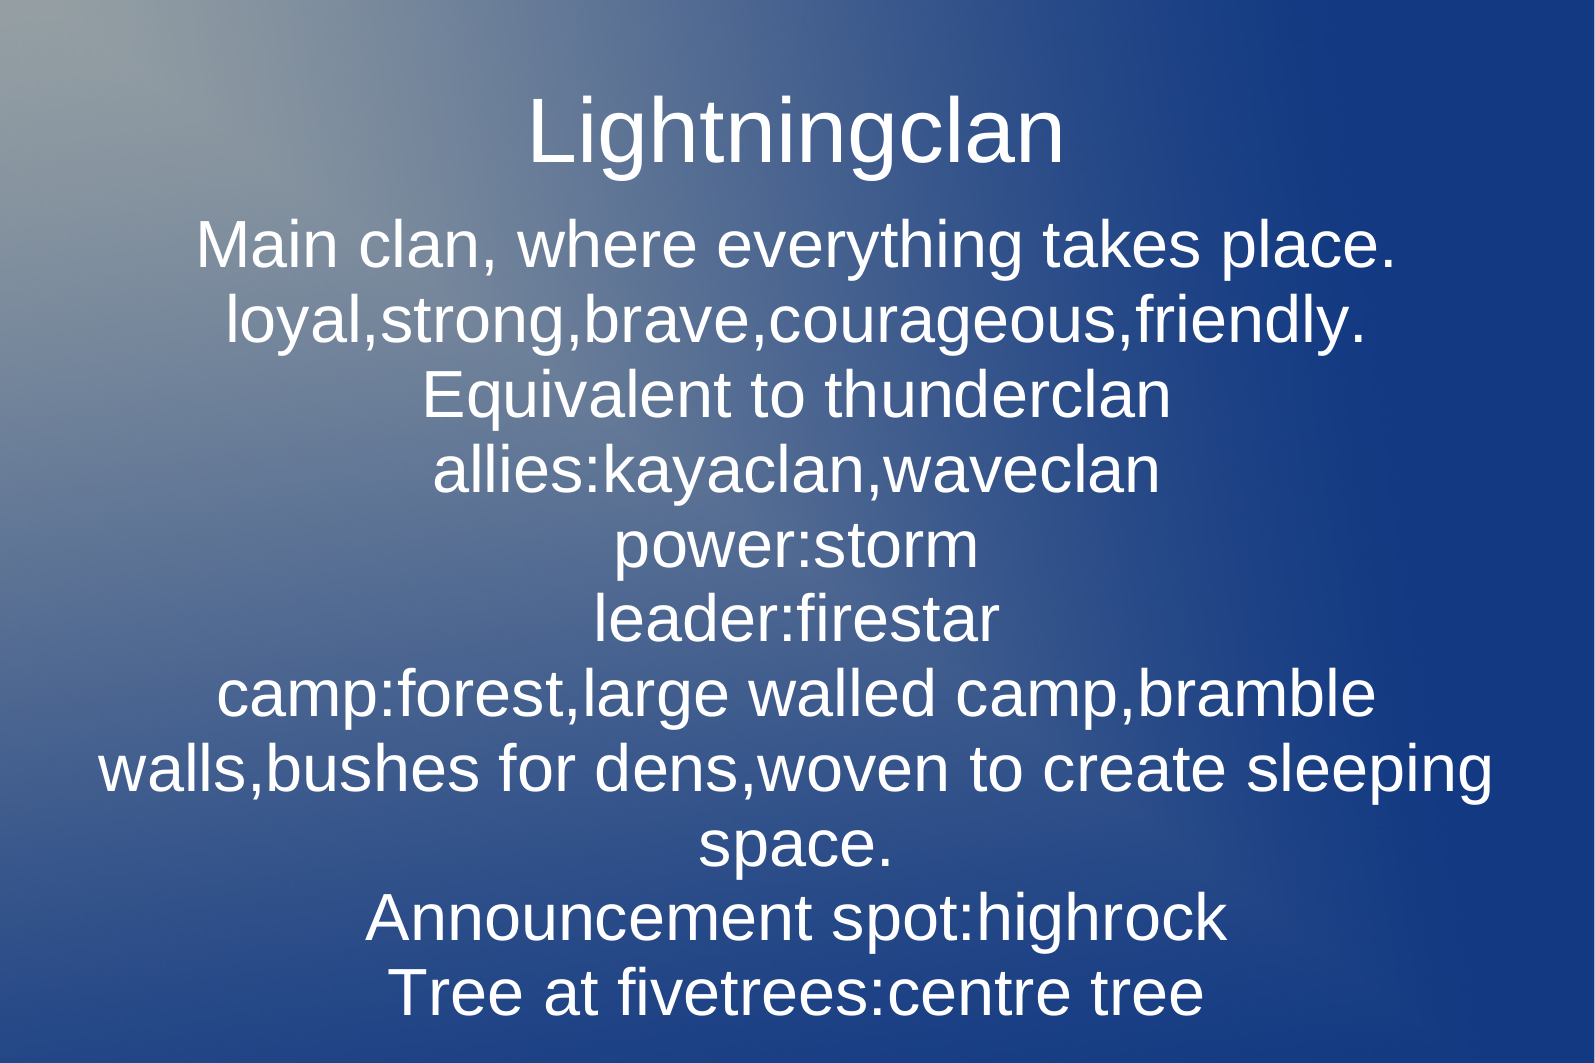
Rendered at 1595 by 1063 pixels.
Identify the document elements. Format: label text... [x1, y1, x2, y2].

subtitle Main clan, where everything takes place. loyal,strong,brave,courageous,friendly. Equivalent to thunderclan allies:kayaclan,waveclan power:storm leader:firestar camp:forest,large walled camp,bramble walls,bushes for dens,woven to create sleeping space. Announcement spot:highrock Tree at fivetrees:centre tree [79, 213, 1515, 1041]
title Lightningclan [79, 49, 1515, 213]
picture [0, 0, 1595, 1063]
